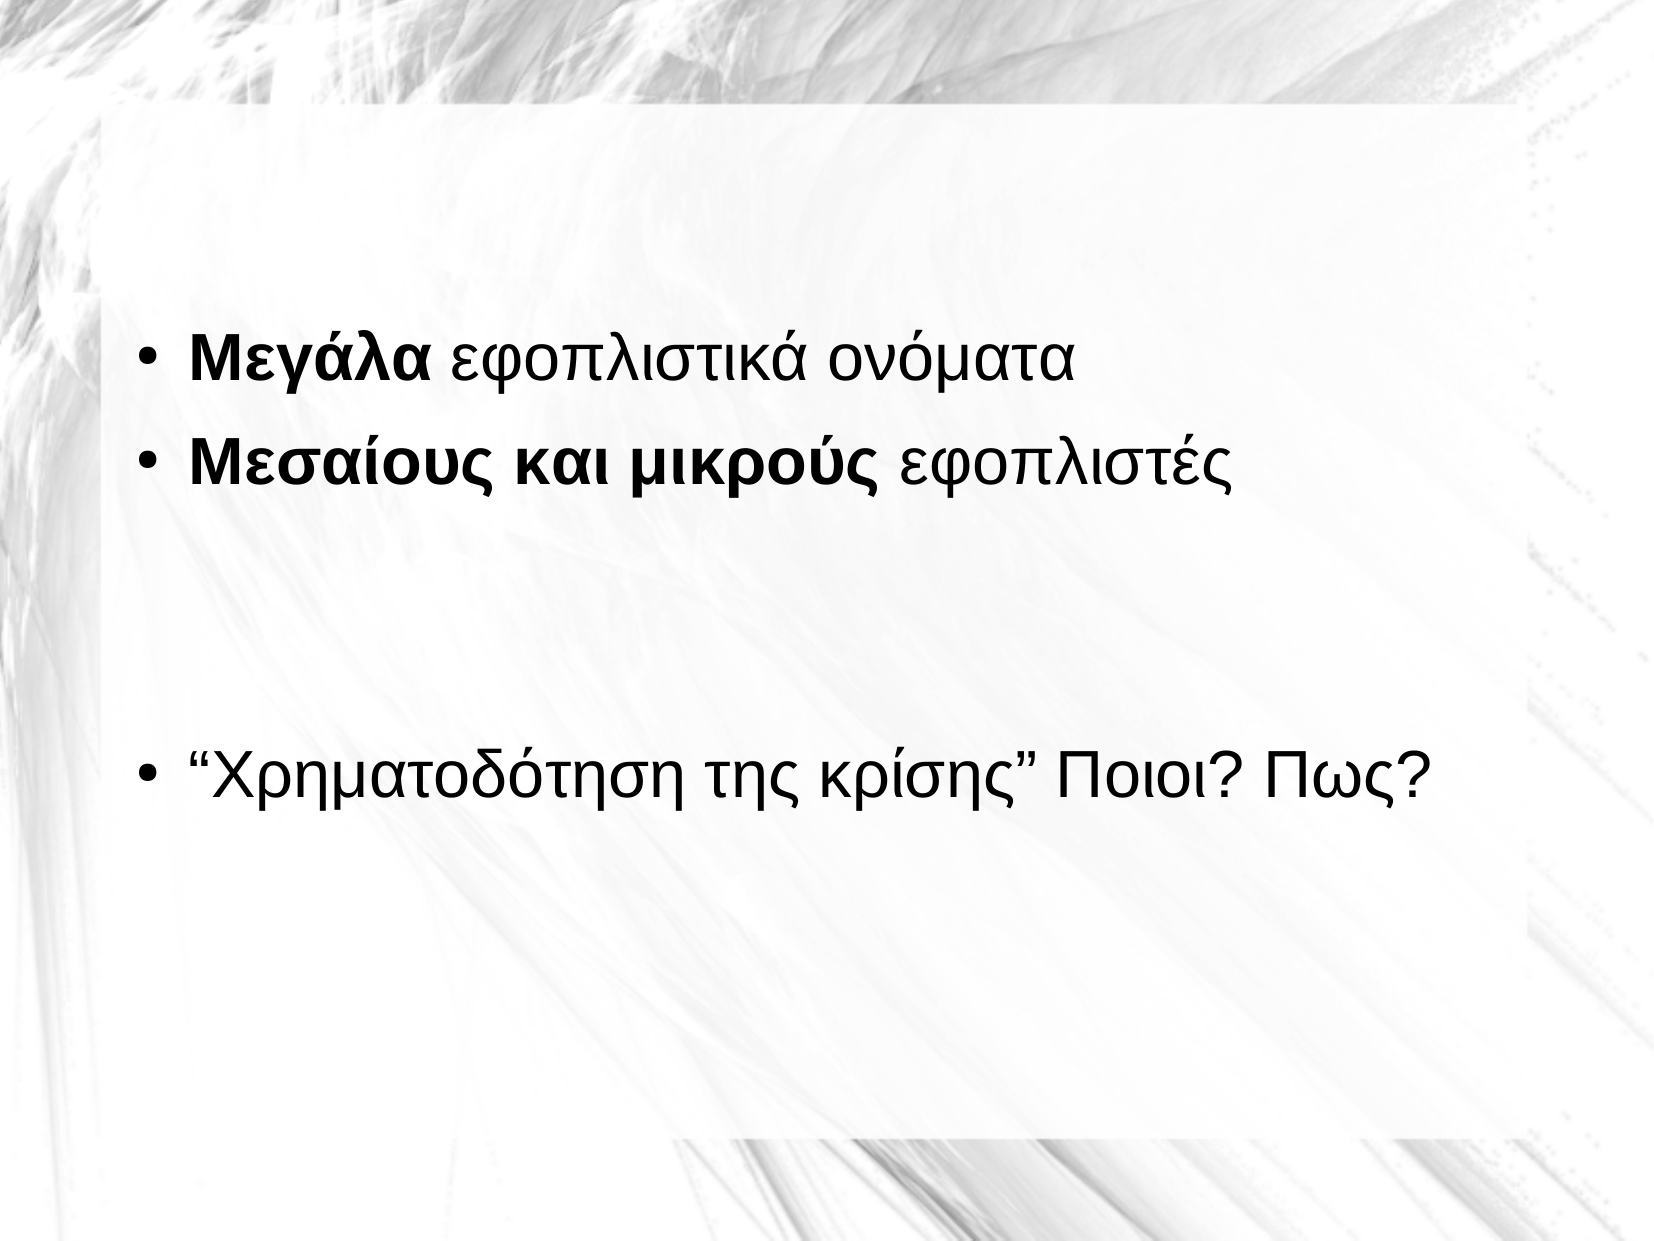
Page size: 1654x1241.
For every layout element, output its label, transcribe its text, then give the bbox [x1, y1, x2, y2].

list Μεγάλα εφοπλιστικά ονόματα Μεσαίους και μικρούς εφοπλιστές “Χρηματοδότηση της κρίσης” Ποιοι? Πως? [118, 319, 1571, 945]
picture [0, 0, 1654, 1241]
